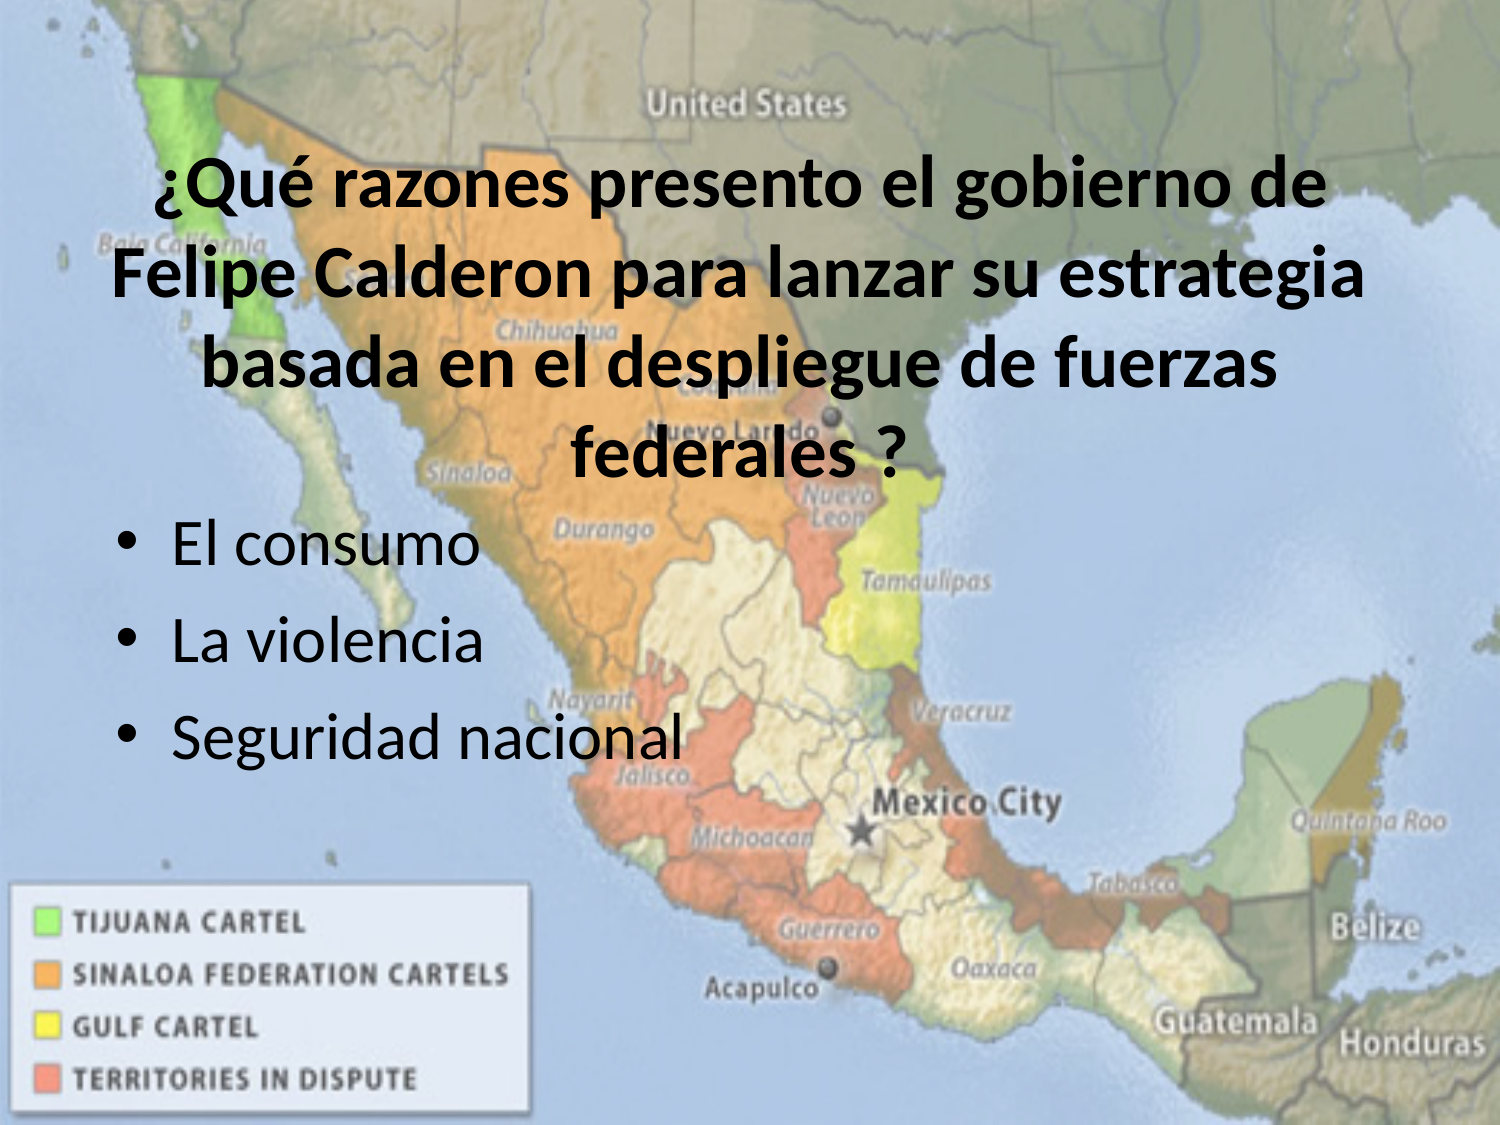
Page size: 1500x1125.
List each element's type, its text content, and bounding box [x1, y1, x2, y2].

list El consumo La violencia Seguridad nacional [100, 491, 1451, 1125]
title ¿Qué razones presento el gobierno de Felipe Calderon para lanzar su estrategia basada en el despliegue de fuerzas federales ? [64, 125, 1415, 313]
